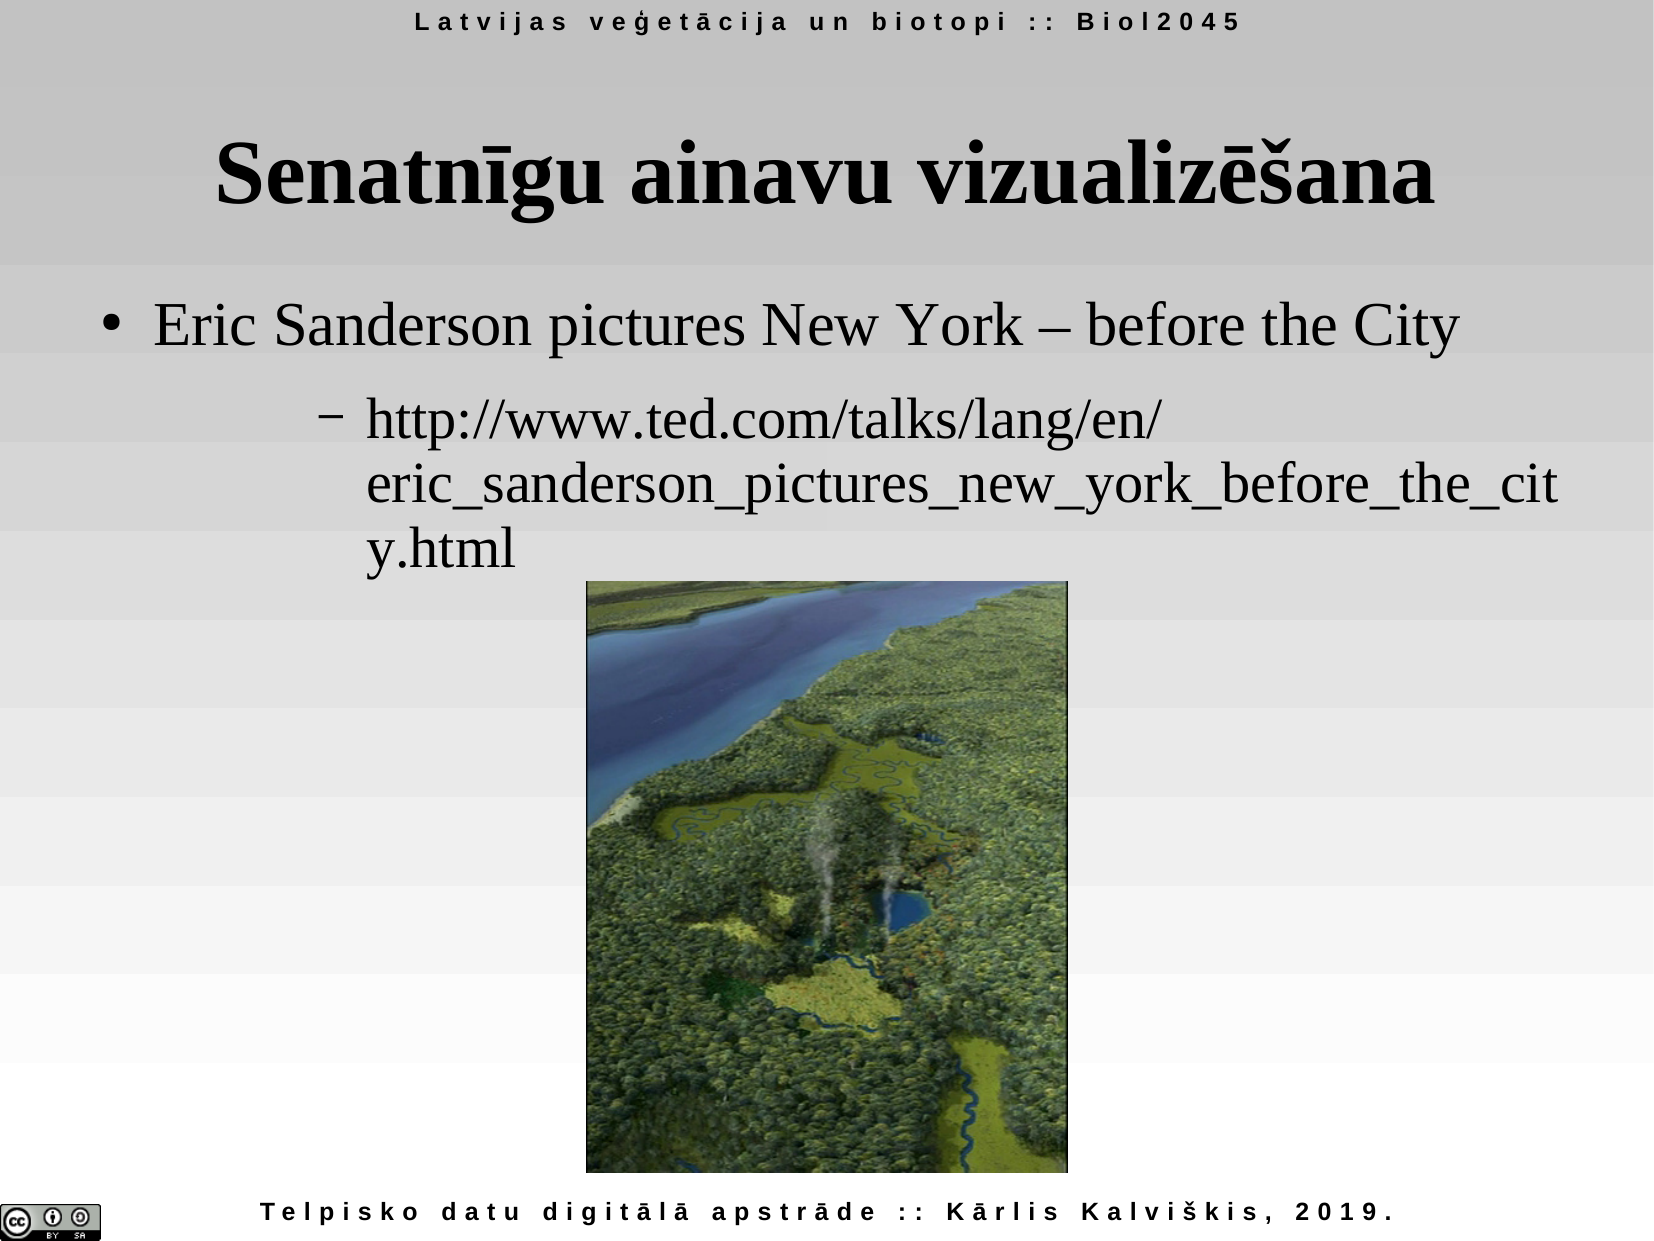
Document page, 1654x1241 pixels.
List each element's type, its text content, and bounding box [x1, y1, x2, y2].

list Eric Sanderson pictures New York – before the City http://www.ted.com/talks/lang/en/ eric_sanderson_pictures_new_york_before_the_city.html [82, 289, 1571, 1113]
title Senatnīgu ainavu vizualizēšana [29, 49, 1625, 296]
picture [0, 0, 1654, 1241]
